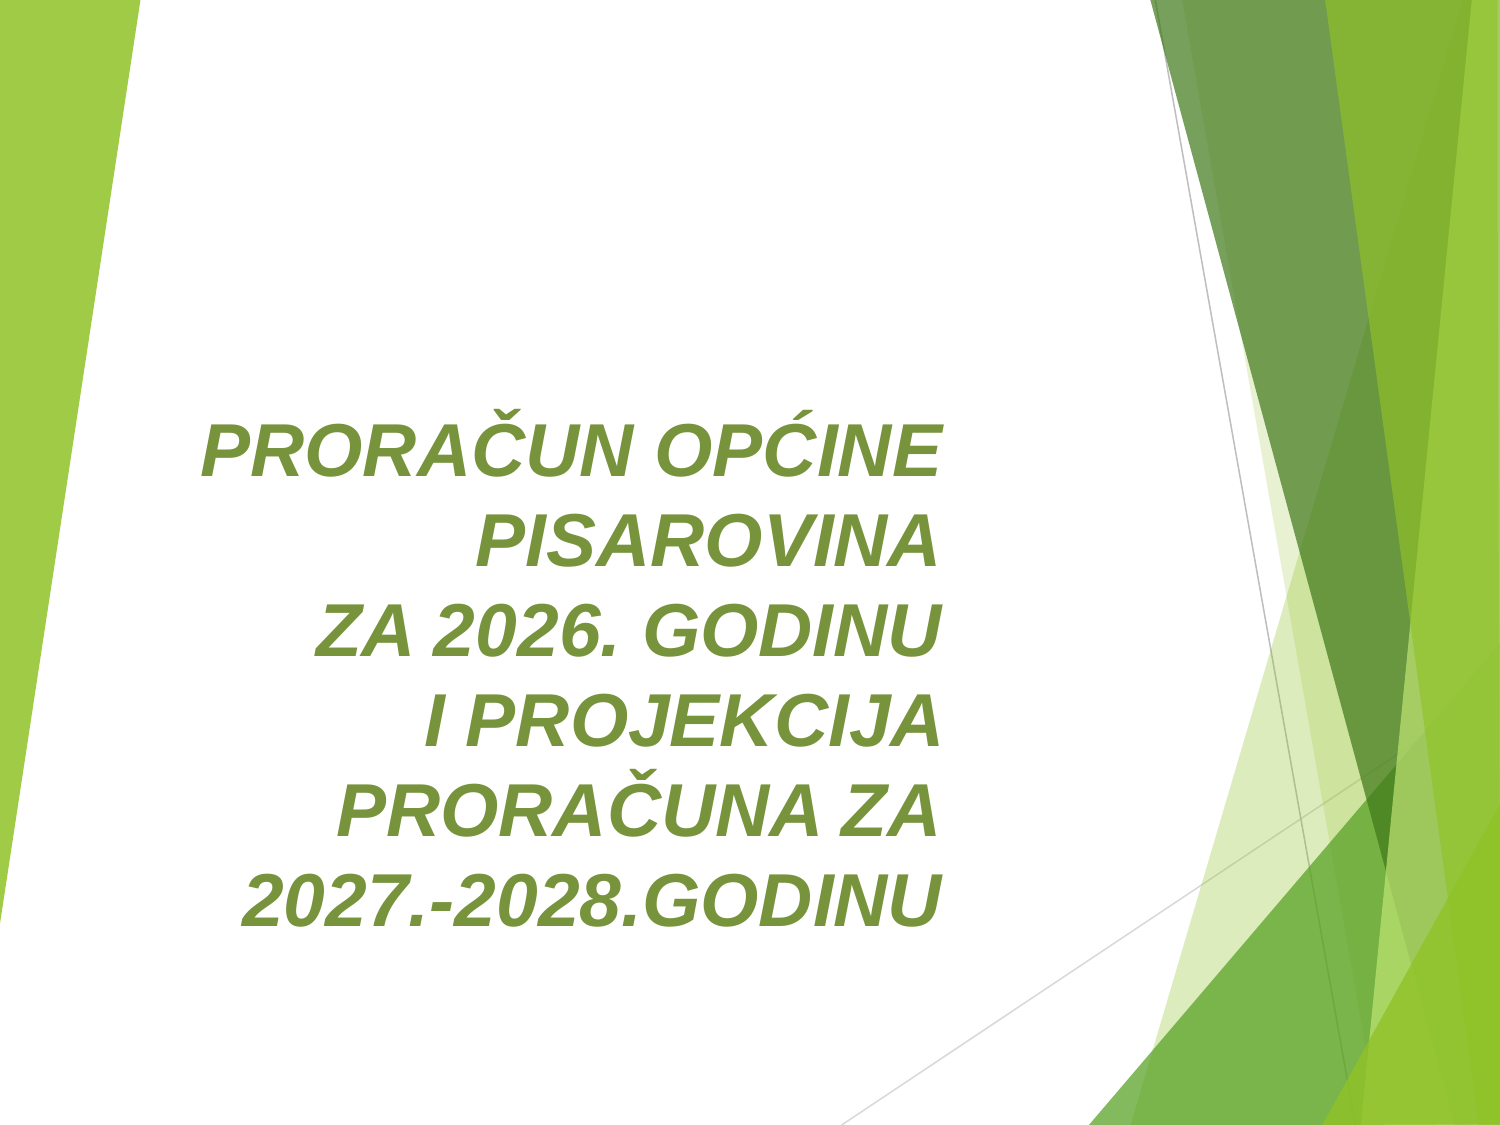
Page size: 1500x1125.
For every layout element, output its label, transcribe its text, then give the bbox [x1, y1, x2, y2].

title PRORAČUN OPĆINE PISAROVINA ZA 2026. GODINU I PROJEKCIJA PRORAČUNA ZA 2027.-2028.GODINU [185, 394, 1142, 664]
subtitle [185, 664, 1142, 845]
